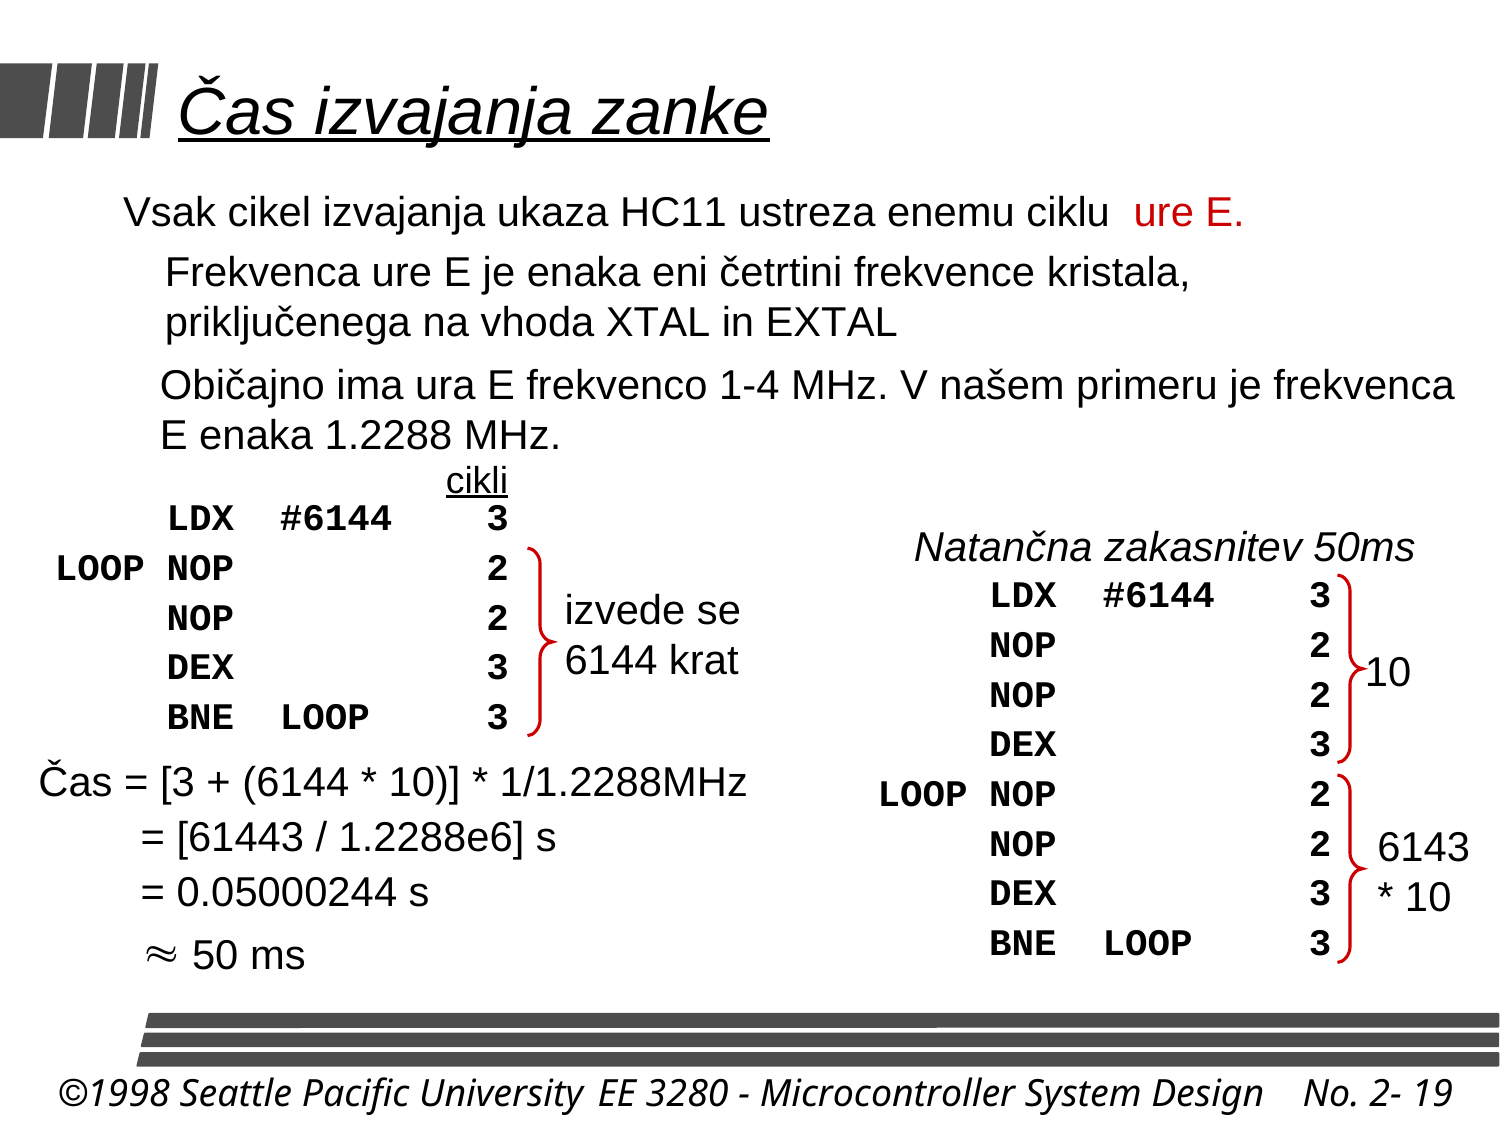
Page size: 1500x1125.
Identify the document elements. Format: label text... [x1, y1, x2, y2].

text_box Vsak cikel izvajanja ukaza HC11 ustreza enemu ciklu ure E. [108, 176, 1260, 243]
text_box Frekvenca ure E je enaka eni četrtini frekvence kristala, priključenega na vhoda XTAL in EXTAL [149, 237, 1450, 349]
text_box izvede se 6144 krat [549, 574, 838, 691]
text_box 10 [1349, 637, 1450, 703]
text_box Natančna zakasnitev 50ms [899, 512, 1431, 578]
text_box LDX #6144 3 NOP 2 NOP 2 DEX 3 LOOP NOP 2 NOP 2 DEX 3 BNE LOOP 3 [862, 562, 1347, 971]
title Čas izvajanja zanke [162, 60, 1498, 156]
text_box cikli [431, 448, 524, 509]
text_box LDX #6144 3 LOOP NOP 2 NOP 2 DEX 3 BNE LOOP 3 [40, 485, 524, 745]
text_box 6143 * 10 [1362, 812, 1500, 928]
text_box Čas = [3 + (6144 * 10)] * 1/1.2288MHz = [61443 / 1.2288e6] s = 0.05000244 s  50 ms [23, 746, 764, 988]
text_box Običajno ima ura E frekvenco 1-4 MHz. V našem primeru je frekvenca E enaka 1.2288 MHz. [145, 349, 1500, 466]
